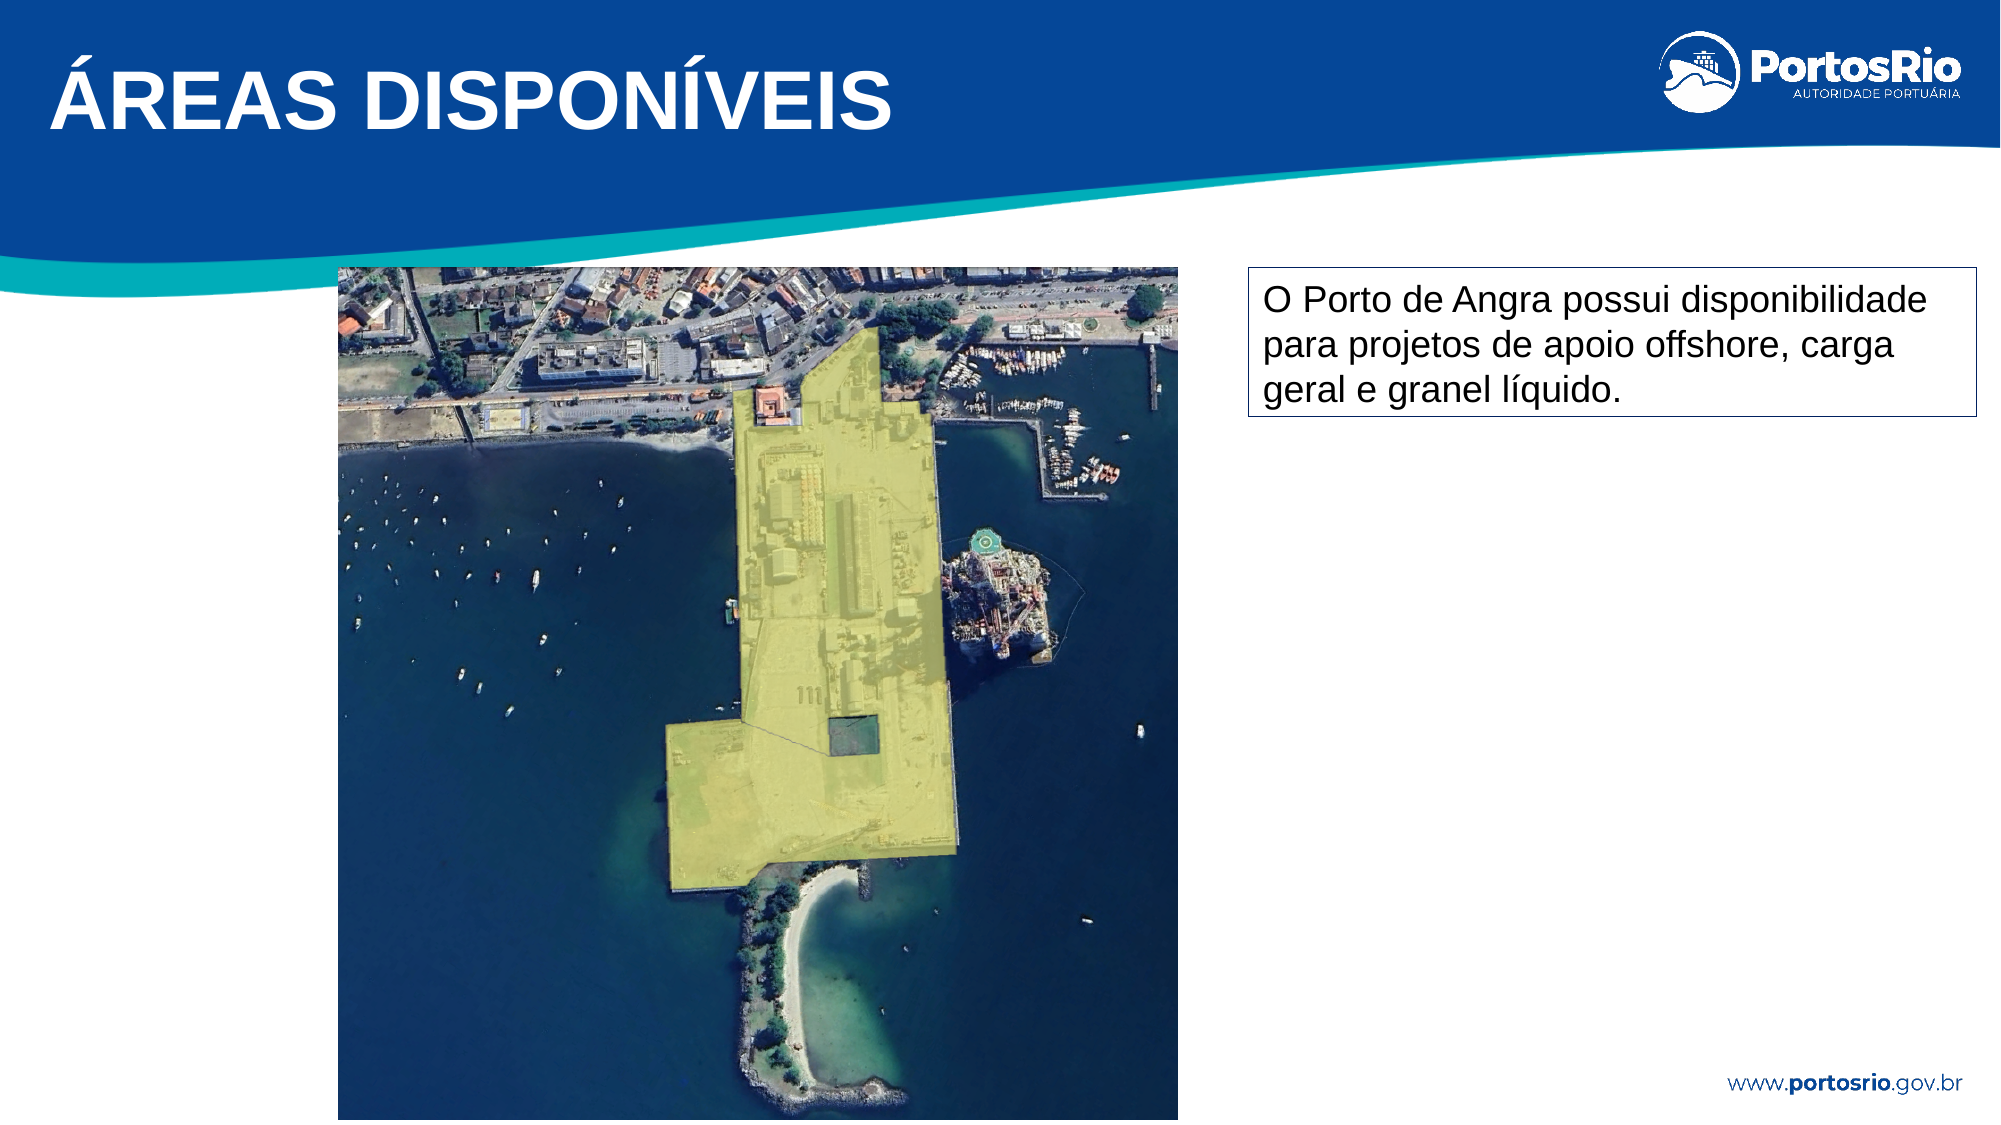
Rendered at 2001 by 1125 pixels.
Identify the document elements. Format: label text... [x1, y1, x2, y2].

text_box O Porto de Angra possui disponibilidade para projetos de apoio offshore, carga geral e granel líquido. [1248, 267, 1977, 417]
picture [1727, 1071, 1963, 1096]
picture [0, 0, 2001, 1120]
text_box ÁREAS DISPONÍVEIS [33, 30, 1414, 161]
